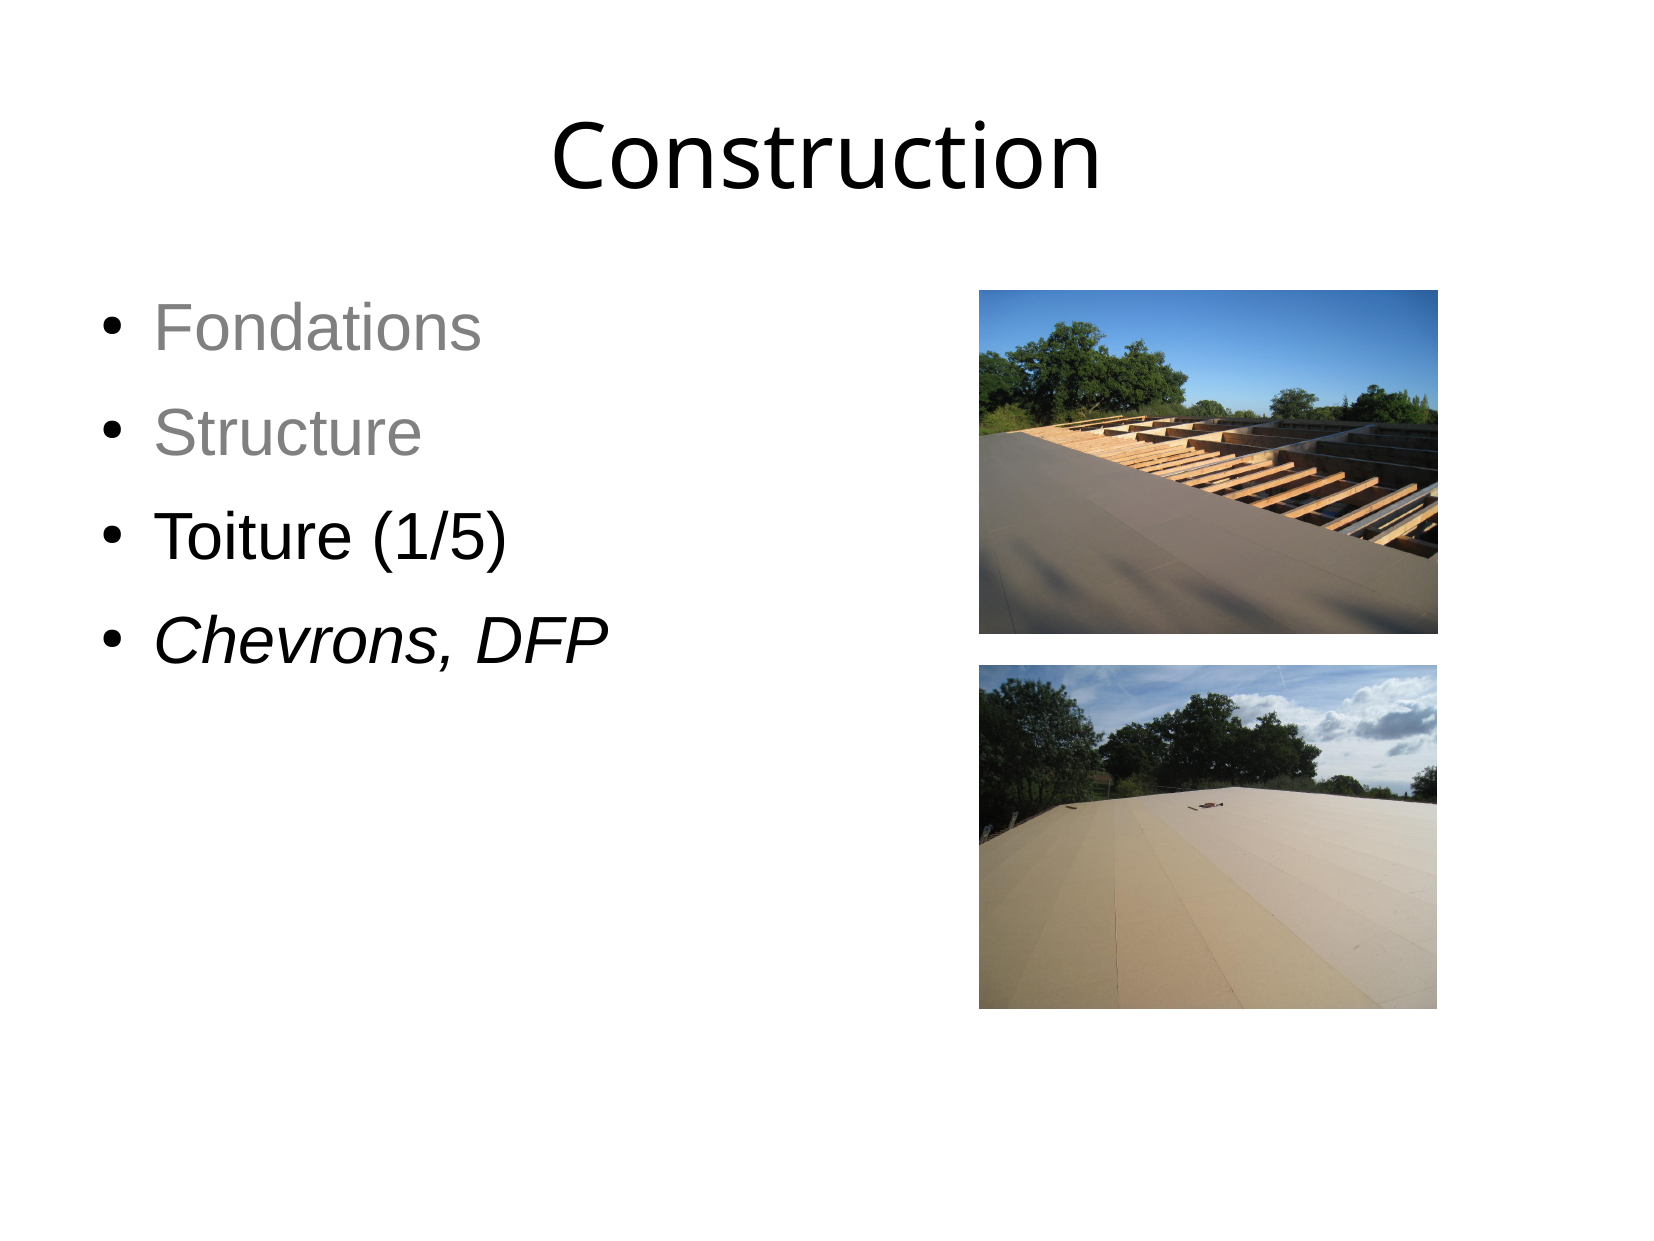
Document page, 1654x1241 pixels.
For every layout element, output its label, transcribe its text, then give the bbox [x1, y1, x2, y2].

picture [979, 665, 1437, 1009]
picture [979, 290, 1438, 634]
title Construction [82, 49, 1571, 257]
list Fondations Structure Toiture (1/5) Chevrons, DFP [82, 290, 809, 1010]
